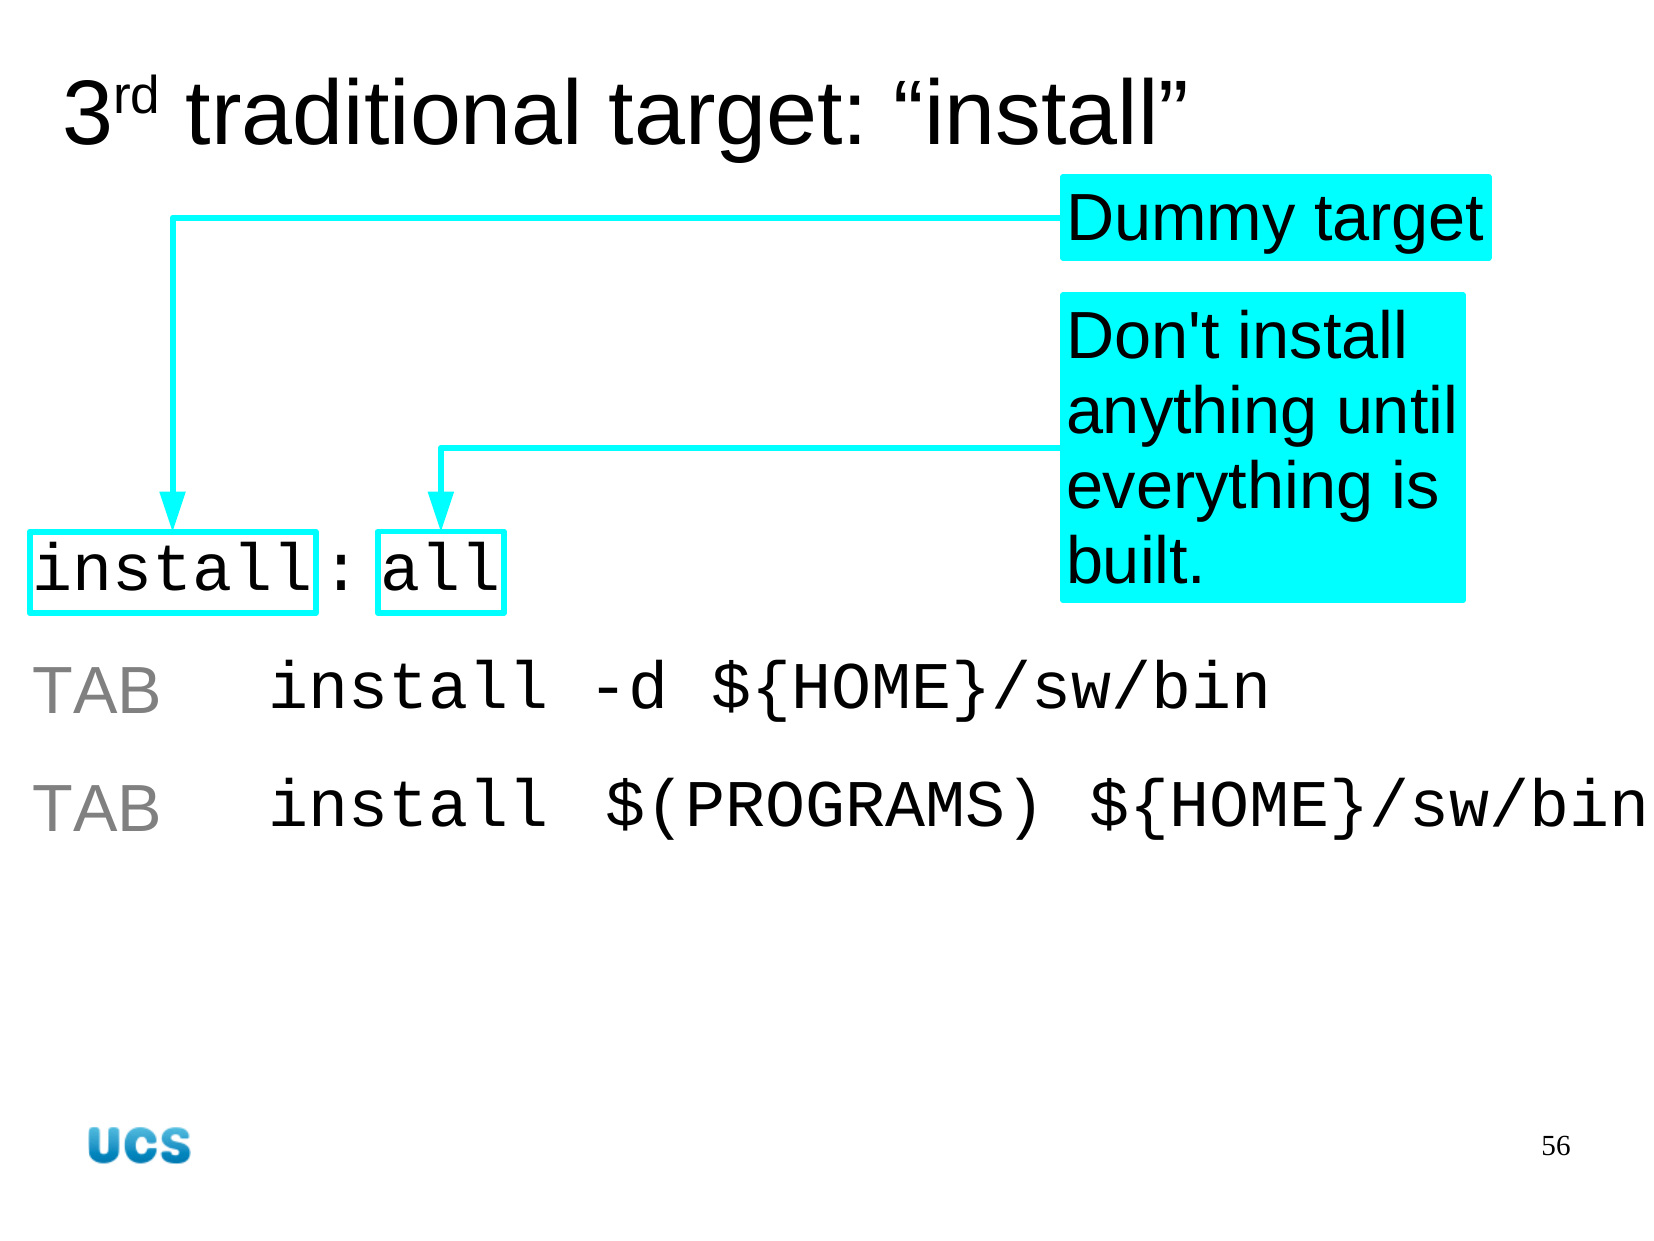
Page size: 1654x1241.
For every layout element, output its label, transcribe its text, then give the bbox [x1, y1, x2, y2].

text_box $(PROGRAMS) [602, 767, 1049, 850]
text_box Dummy target [1063, 177, 1489, 258]
text_box TAB [29, 649, 166, 731]
text_box ${HOME}/sw/bin [1086, 767, 1653, 850]
text_box 3rd traditional target: “install” [59, 59, 1194, 172]
text_box : [318, 531, 365, 614]
text_box Don't install anything until everything is built. [1063, 295, 1464, 601]
text_box ${HOME}/sw/bin [708, 649, 1275, 732]
text_box install -d [265, 649, 672, 732]
text_box install [29, 531, 316, 614]
text_box all [377, 531, 504, 613]
text_box TAB [29, 767, 166, 849]
picture [88, 1126, 191, 1165]
text_box install [265, 767, 552, 850]
